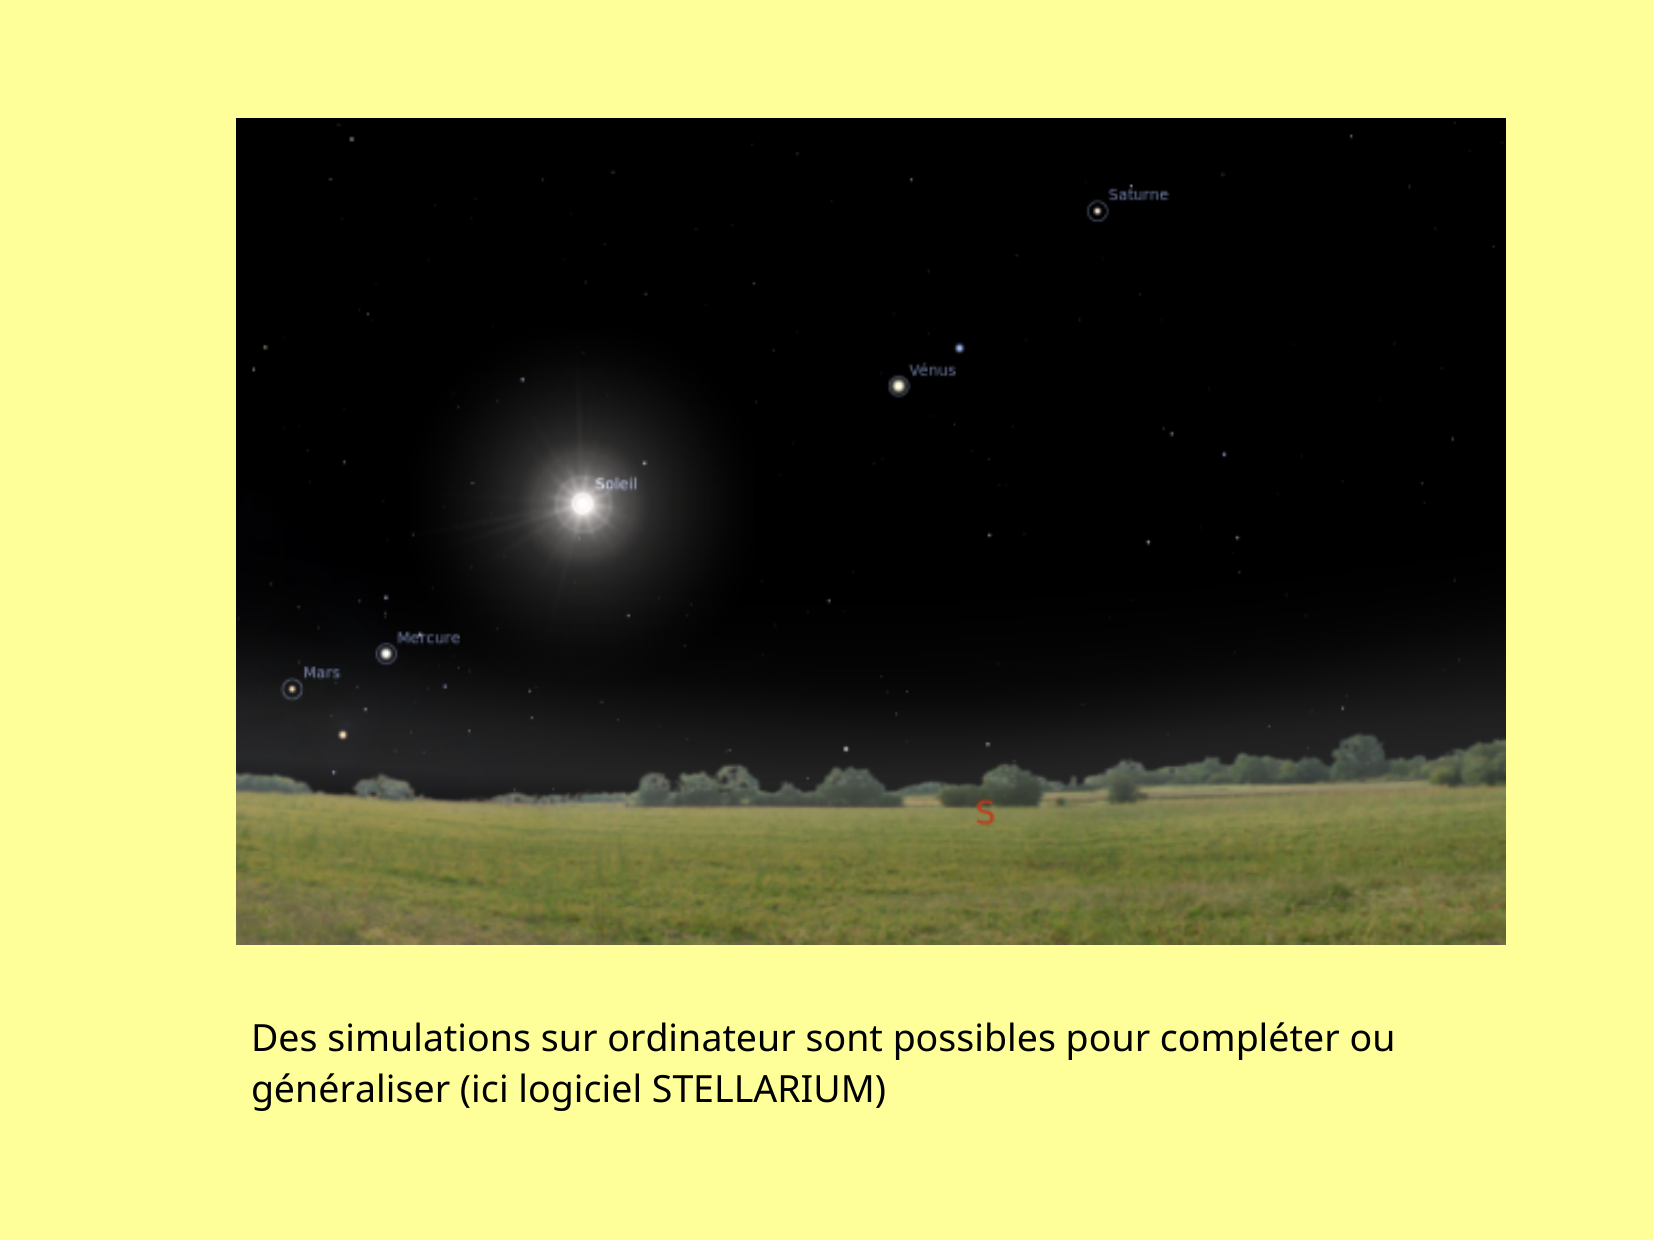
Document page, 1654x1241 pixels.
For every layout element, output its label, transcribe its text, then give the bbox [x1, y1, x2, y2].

text_box Des simulations sur ordinateur sont possibles pour compléter ou généraliser (ici logiciel STELLARIUM) [236, 1003, 1477, 1106]
picture [236, 118, 1506, 945]
